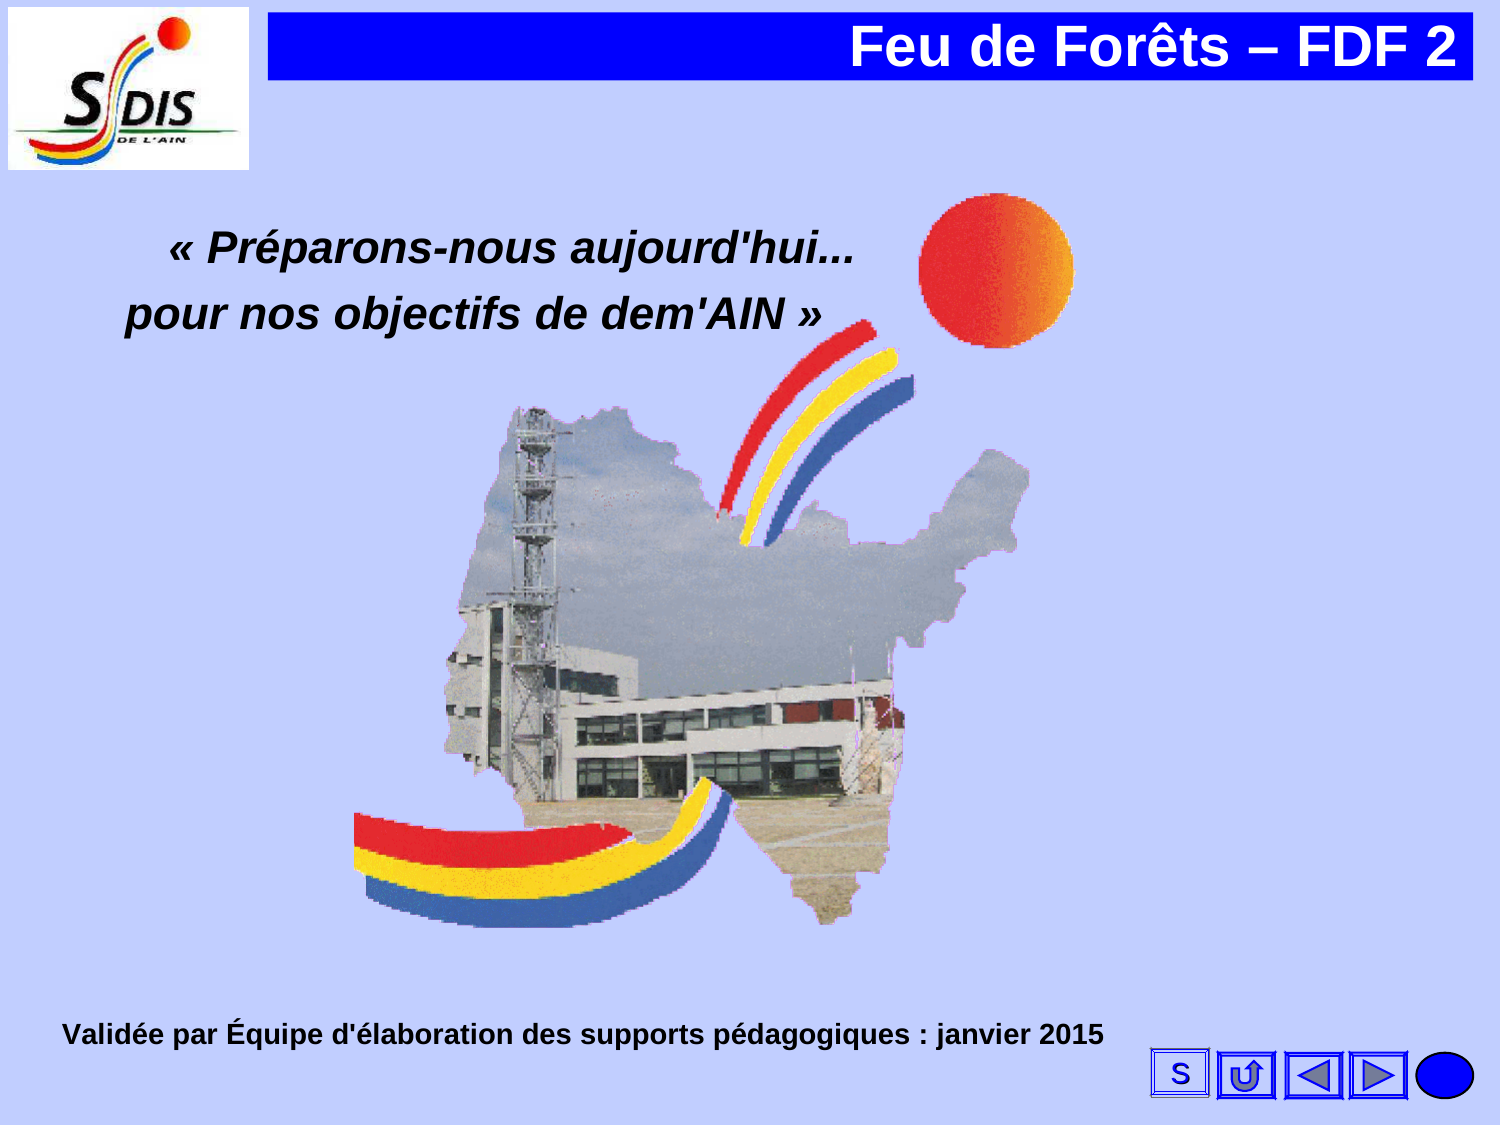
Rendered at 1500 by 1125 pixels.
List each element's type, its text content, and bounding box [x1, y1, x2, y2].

list « Préparons-nous aujourd'hui... pour nos objectifs de dem'AIN » [53, 214, 916, 463]
picture [354, 0, 1150, 1125]
text_box Validée par Équipe d'élaboration des supports pédagogiques : janvier 2015 [46, 1010, 1121, 1059]
picture [8, 7, 249, 170]
text_box [1416, 1052, 1474, 1099]
text_box Feu de Forêts – FDF 2 [1150, 12, 1474, 81]
text_box Feu de Forêts – FDF 2 [267, 12, 354, 81]
